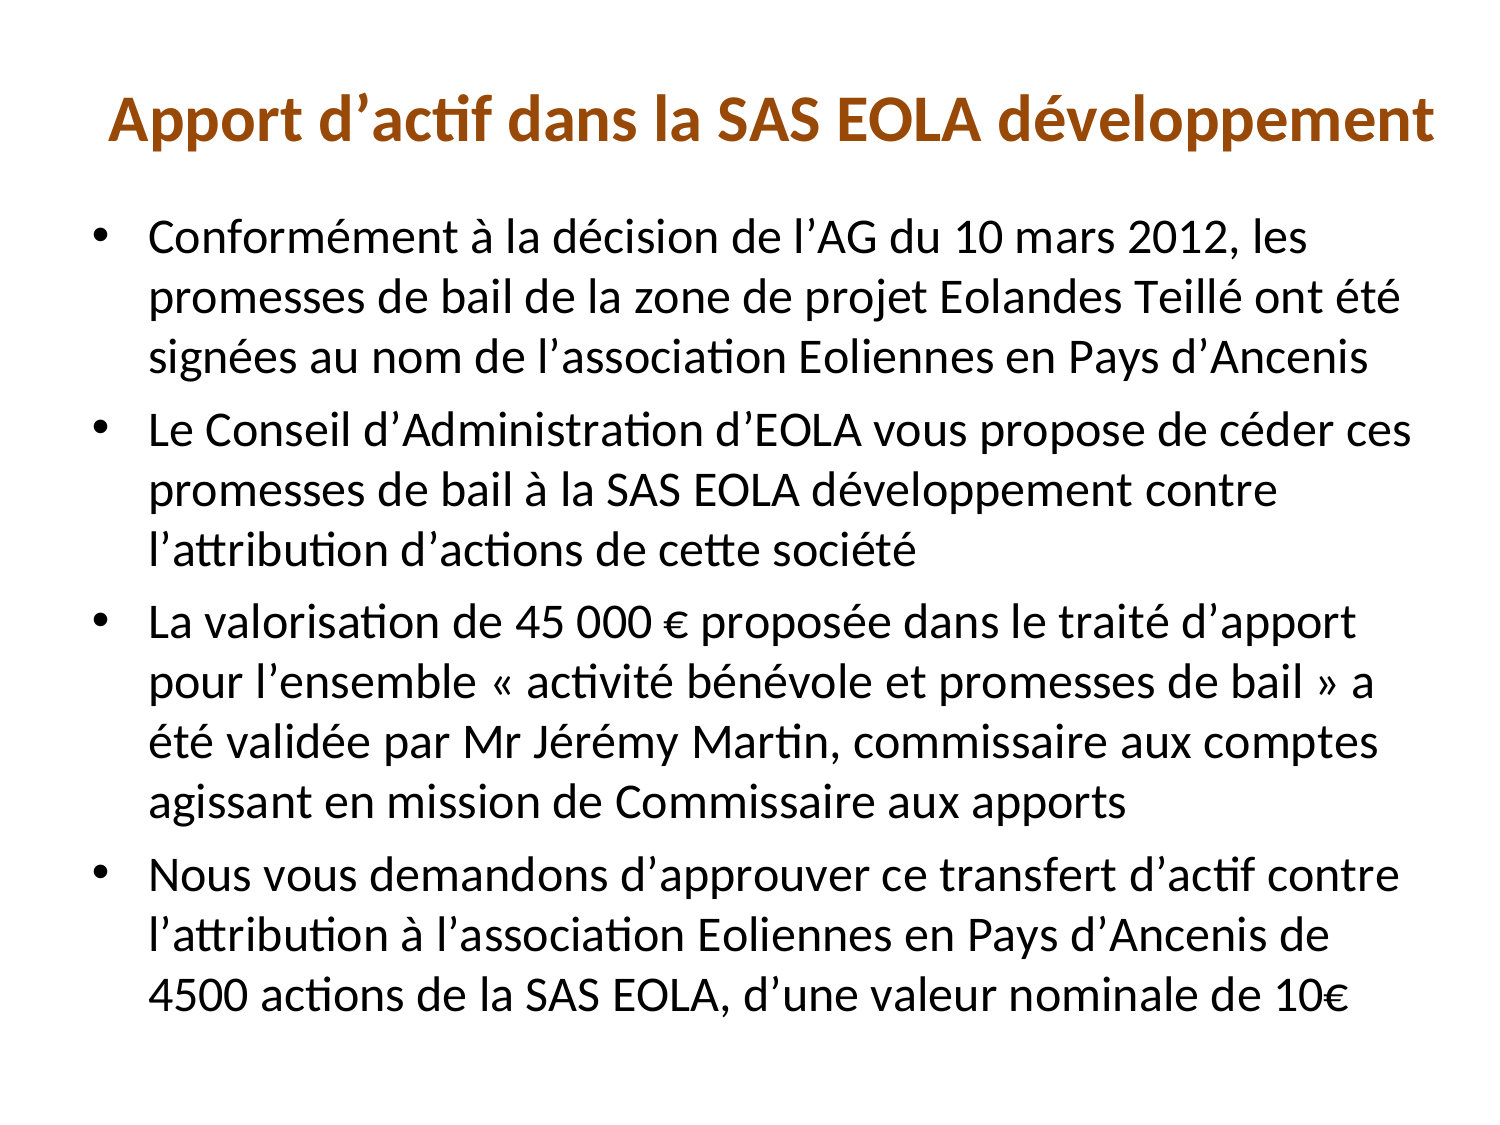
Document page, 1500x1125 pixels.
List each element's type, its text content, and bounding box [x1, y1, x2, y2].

list Conformément à la décision de l’AG du 10 mars 2012, les promesses de bail de la zone de projet Eolandes Teillé ont été signées au nom de l’association Eoliennes en Pays d’Ancenis Le Conseil d’Administration d’EOLA vous propose de céder ces promesses de bail à la SAS EOLA développement contre l’attribution d’actions de cette société La valorisation de 45 000 € proposée dans le traité d’apport pour l’ensemble « activité bénévole et promesses de bail » a été validée par Mr Jérémy Martin, commissaire aux comptes agissant en mission de Commissaire aux apports Nous vous demandons d’approuver ce transfert d’actif contre l’attribution à l’association Eoliennes en Pays d’Ancenis de 4500 actions de la SAS EOLA, d’une valeur nominale de 10€ [76, 196, 1427, 1071]
title Apport d’actif dans la SAS EOLA développement [75, 45, 1471, 185]
